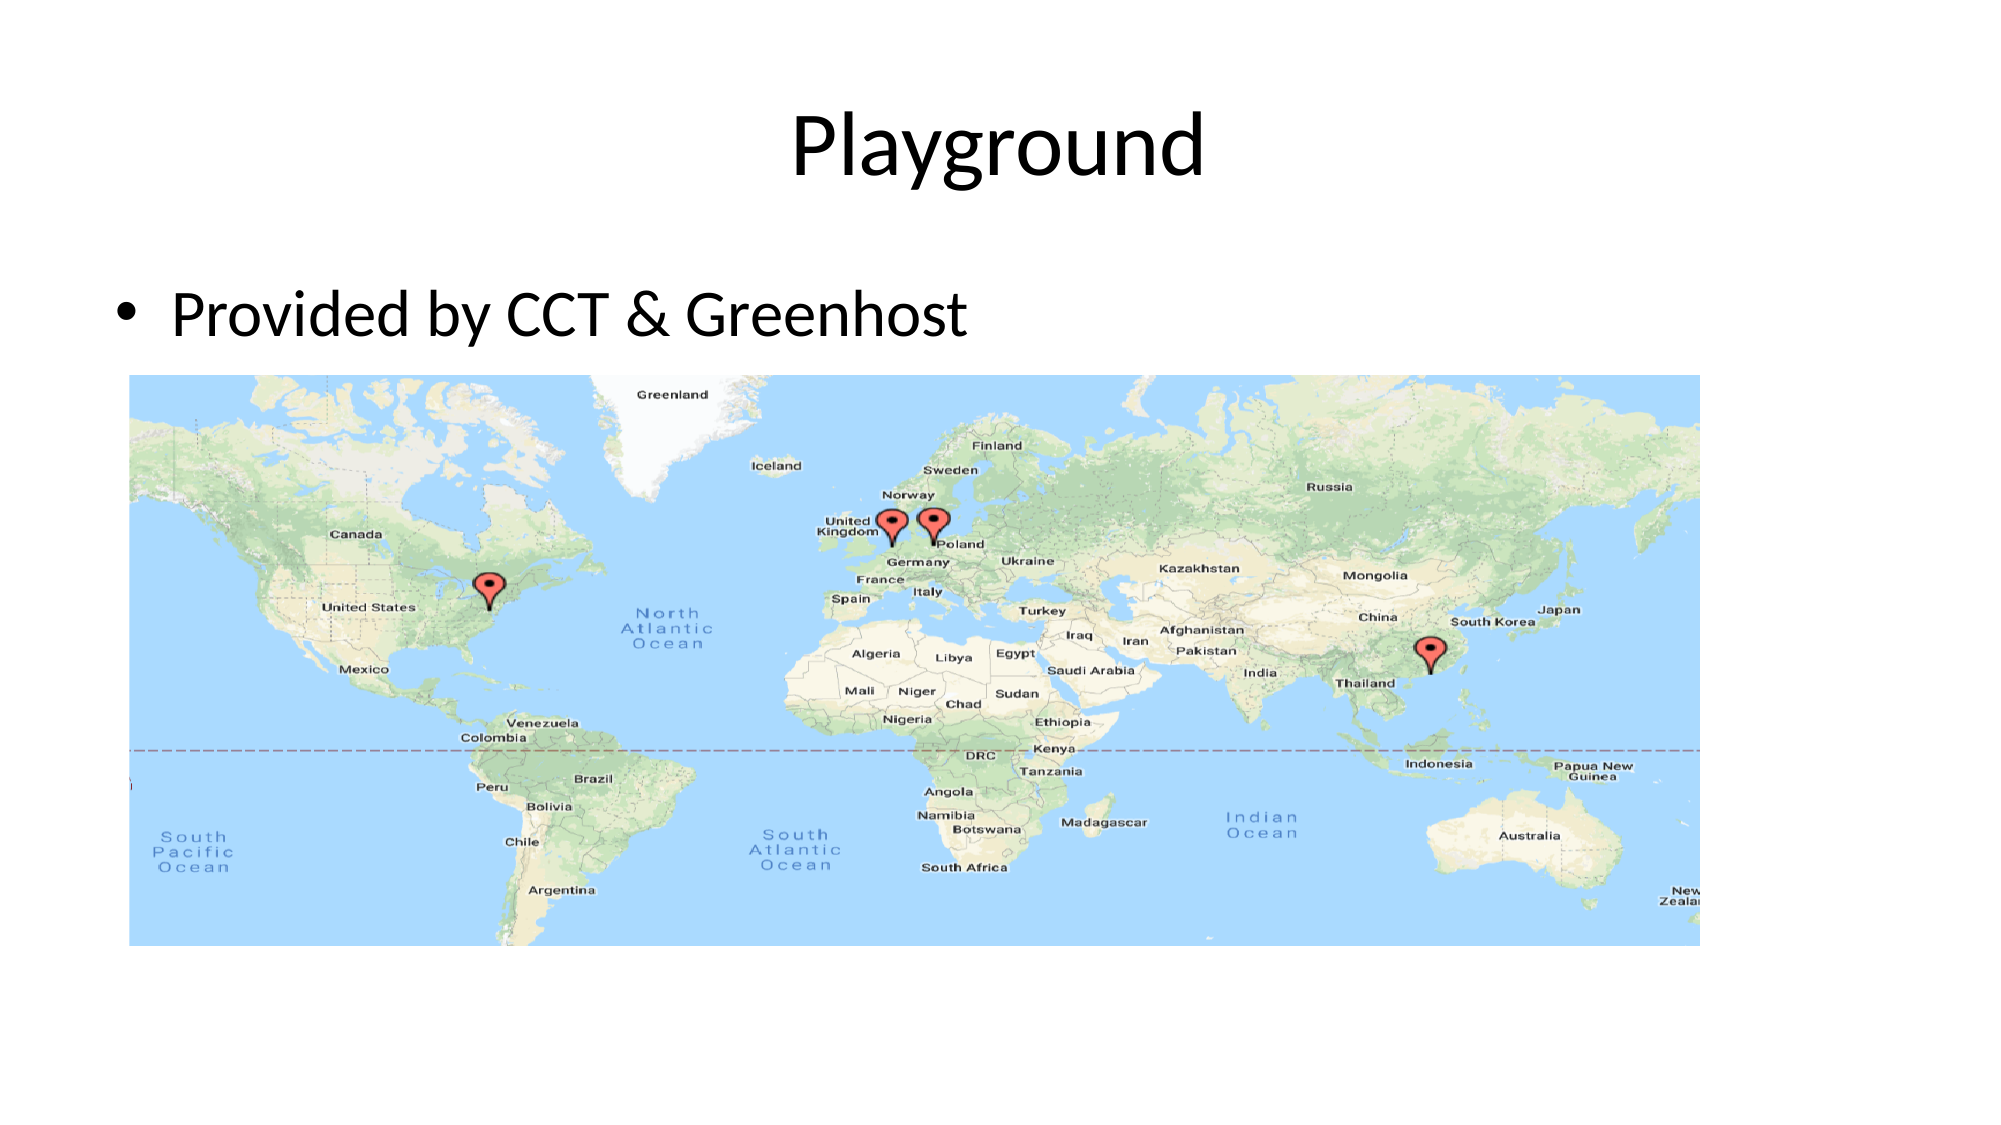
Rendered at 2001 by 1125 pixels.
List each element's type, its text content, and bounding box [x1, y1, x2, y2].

text_box Provided by CCT & Greenhost [99, 262, 1900, 1005]
text_box Playground [99, 45, 1900, 233]
